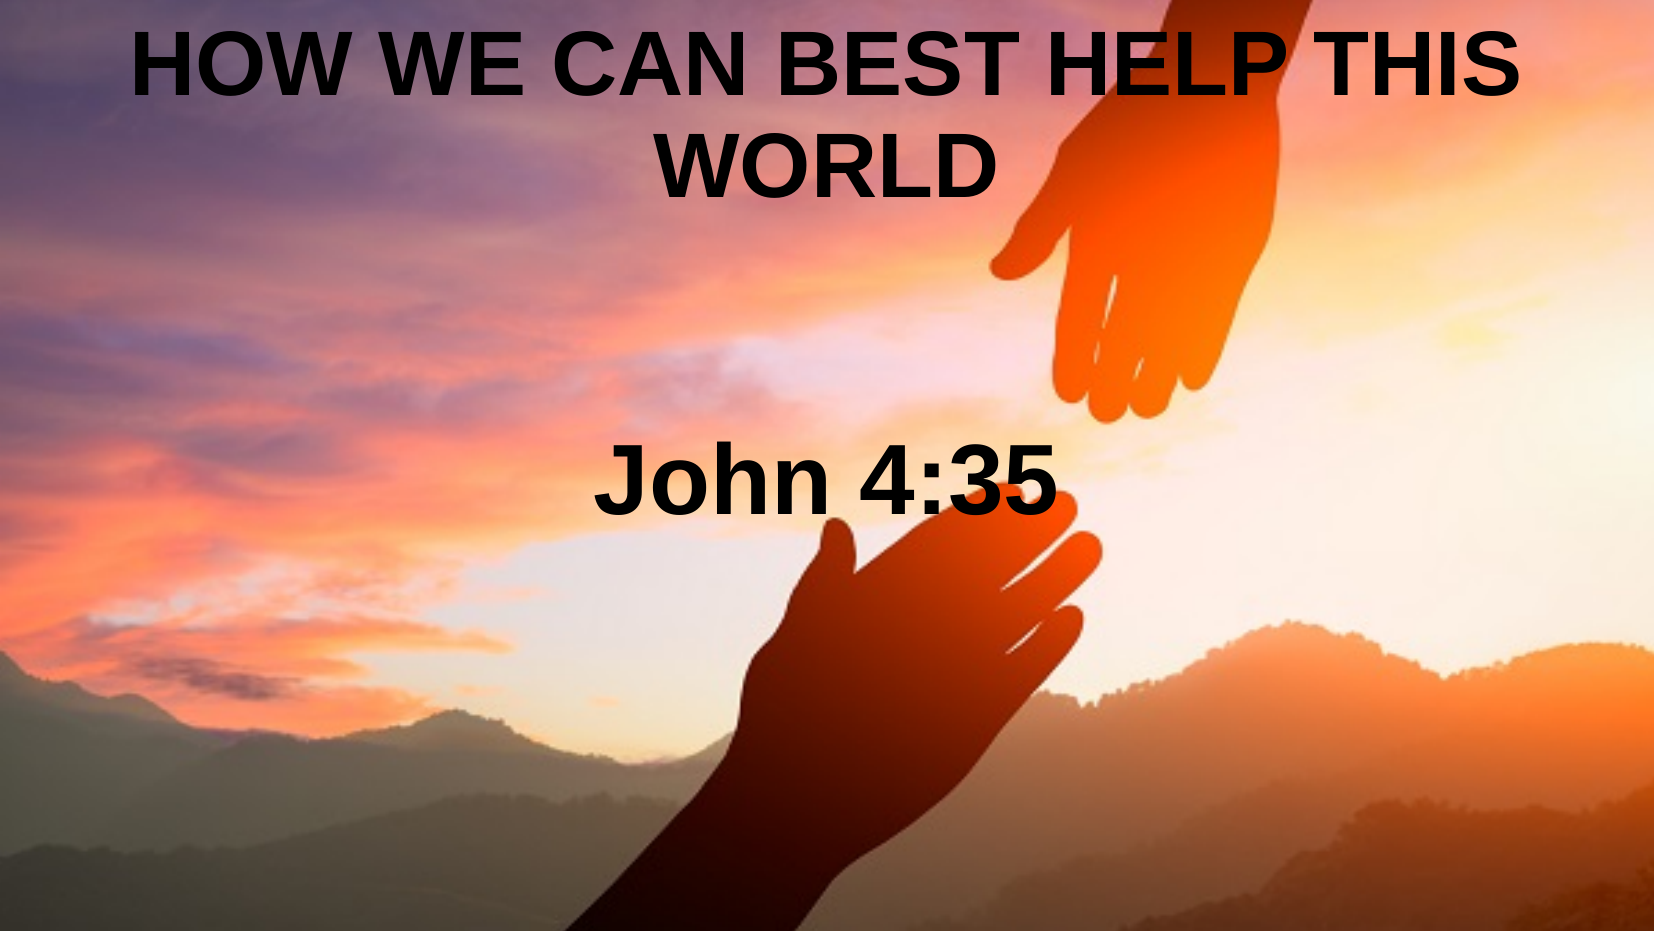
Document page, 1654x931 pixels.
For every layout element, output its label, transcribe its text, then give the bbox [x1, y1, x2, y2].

title HOW WE CAN BEST HELP THIS WORLD [82, 12, 1571, 210]
subtitle John 4:35 [82, 210, 1571, 750]
picture [0, 0, 1654, 931]
